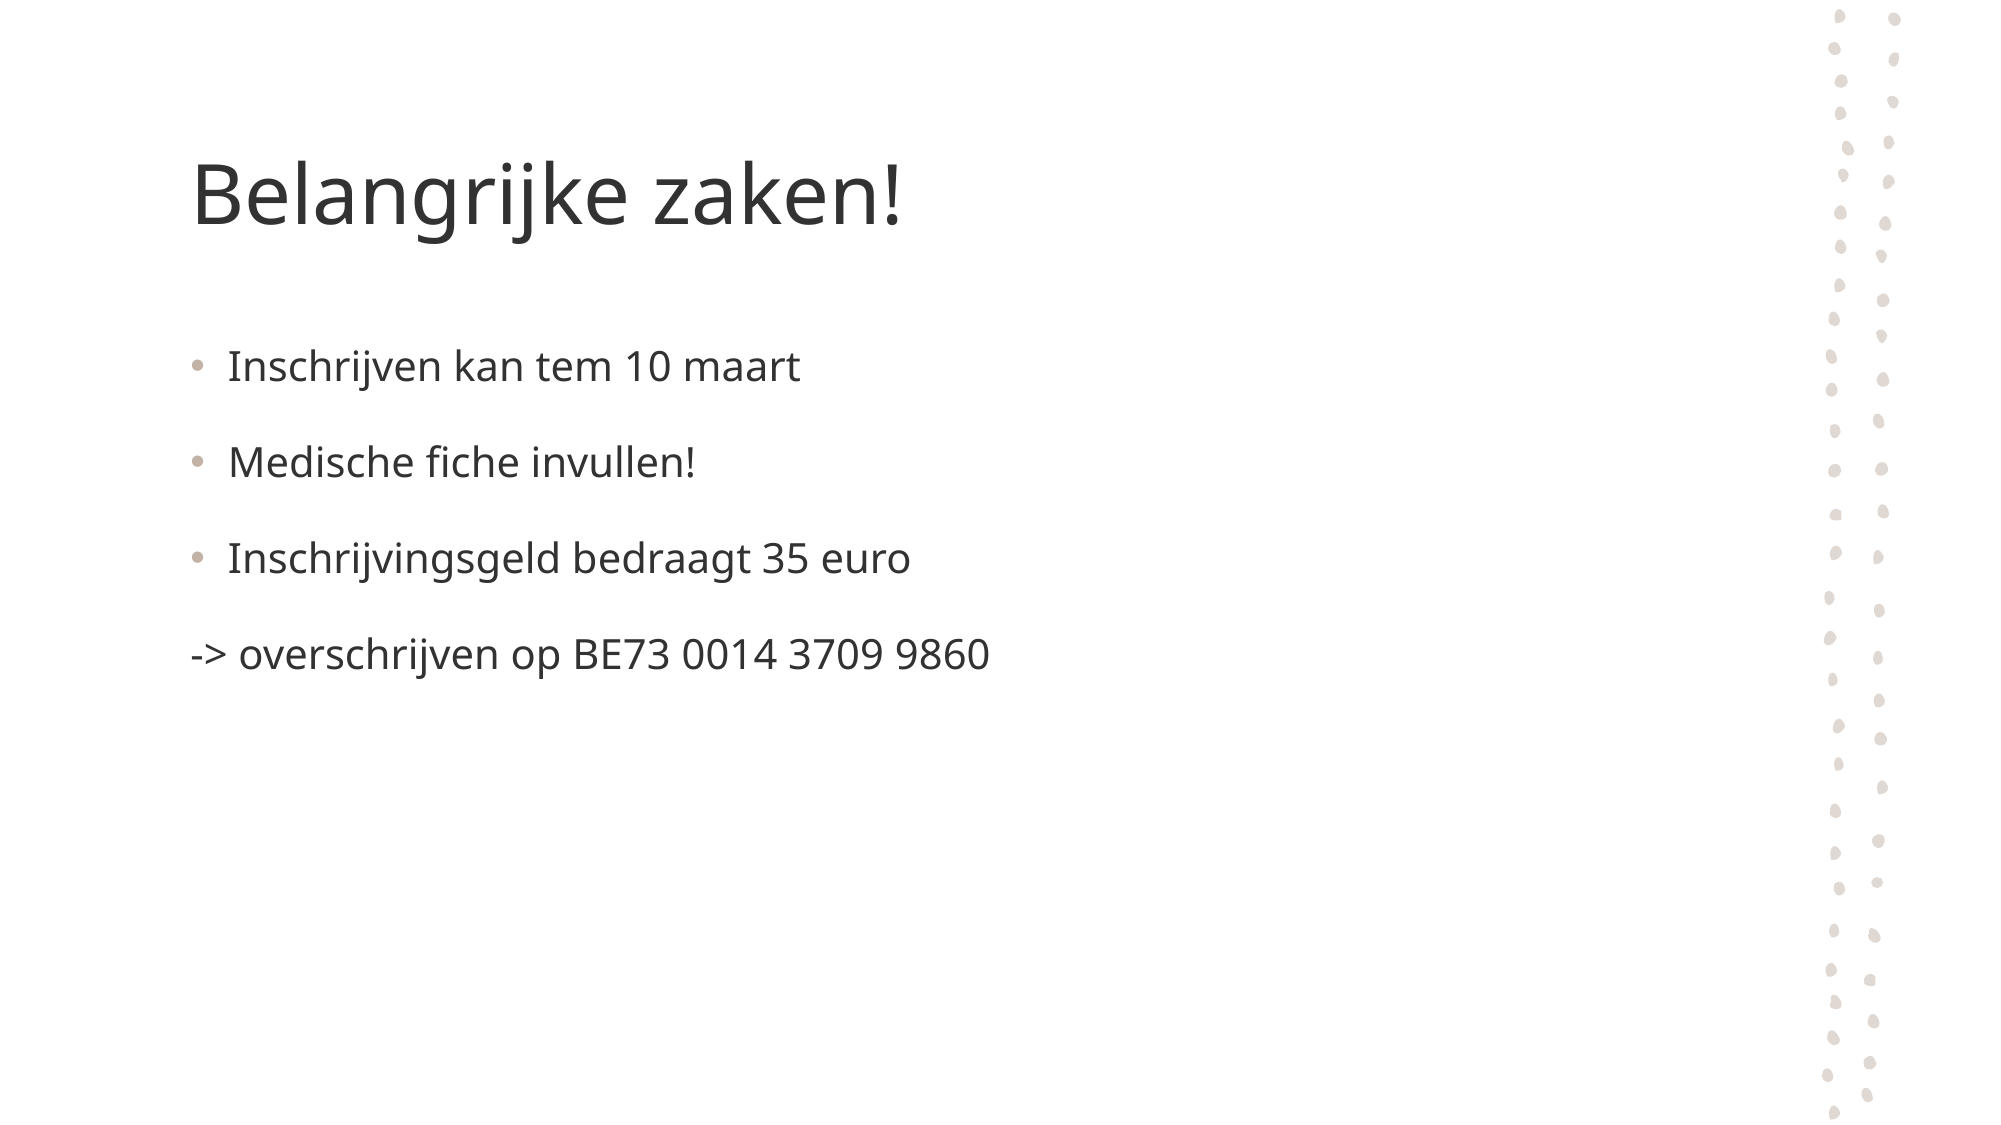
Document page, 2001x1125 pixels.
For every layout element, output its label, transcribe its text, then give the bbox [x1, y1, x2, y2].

title Belangrijke zaken! [175, 82, 1756, 300]
list Inschrijven kan tem 10 maart Medische fiche invullen! Inschrijvingsgeld bedraagt 35 euro -> overschrijven op BE73 0014 3709 9860 [175, 307, 1756, 1022]
